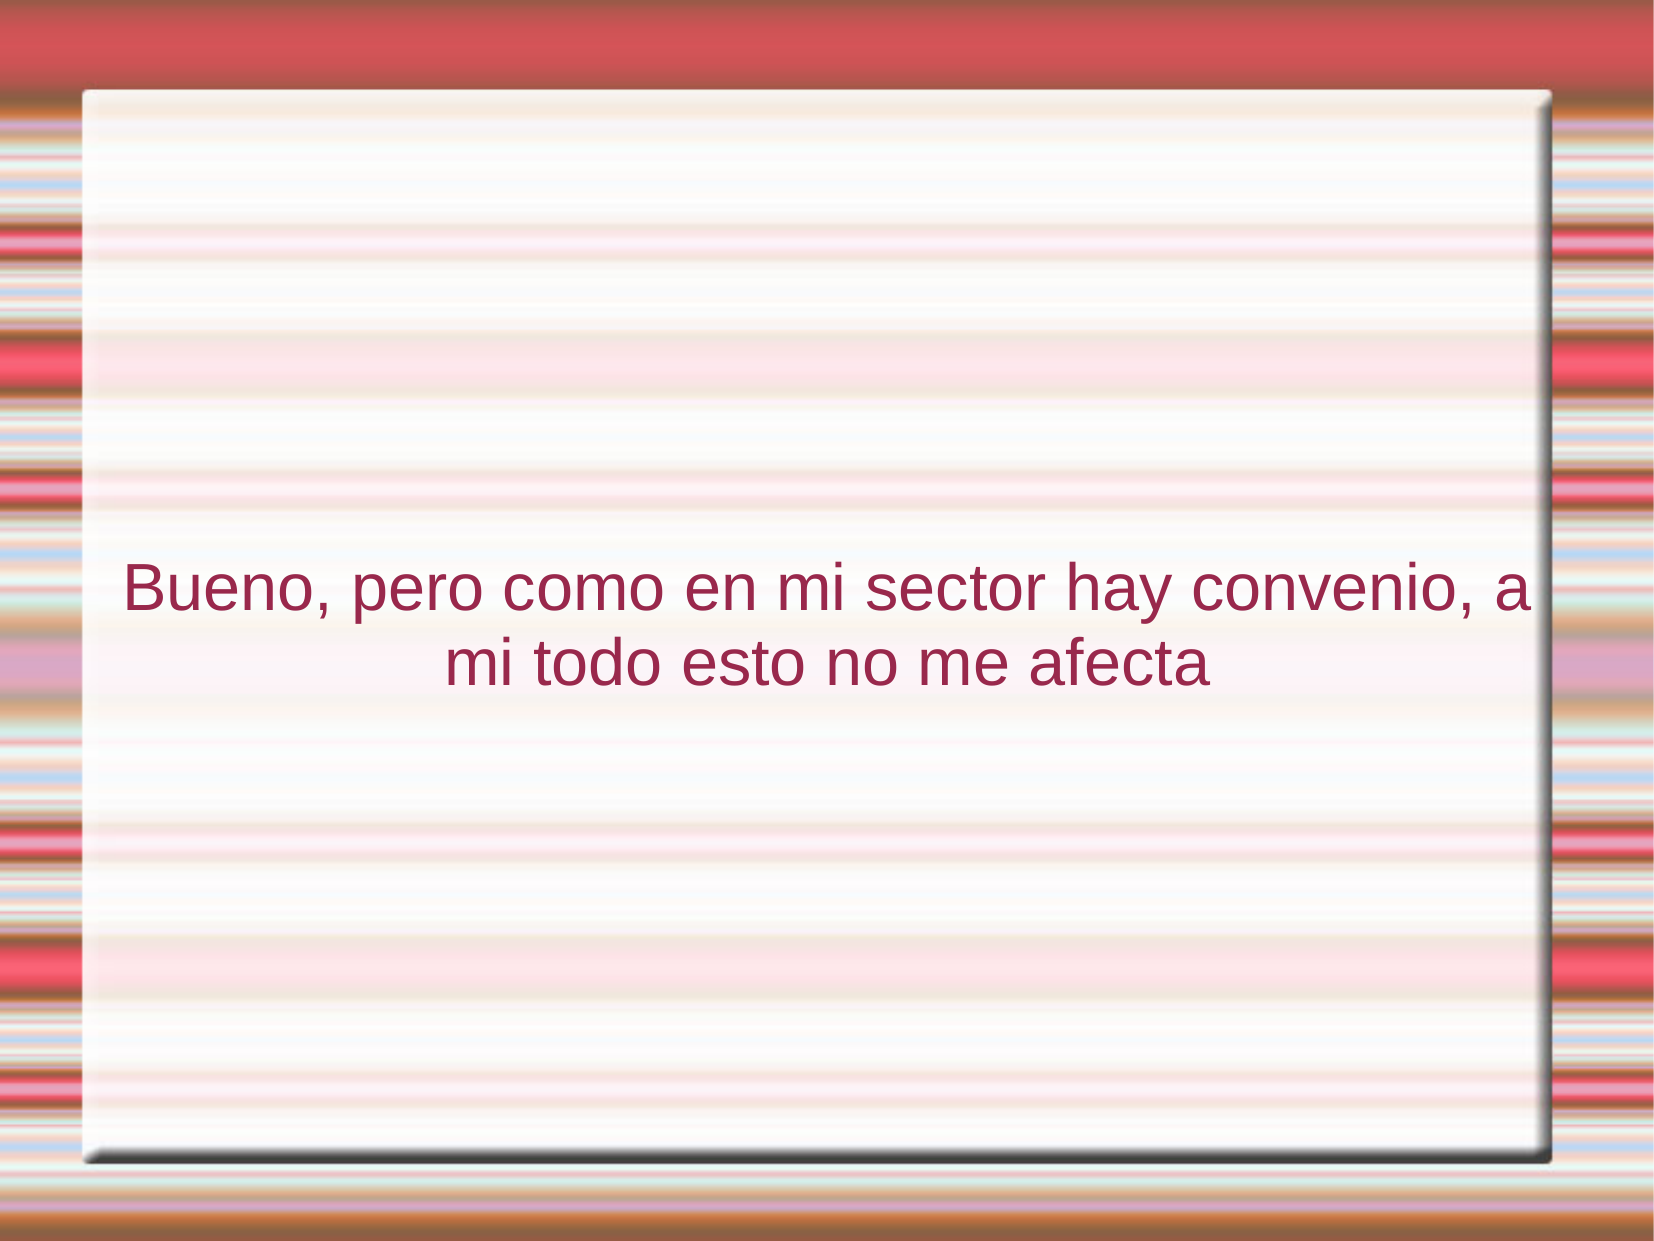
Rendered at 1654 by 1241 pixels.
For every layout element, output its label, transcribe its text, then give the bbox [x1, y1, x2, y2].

picture [0, 0, 1654, 1241]
text_box Bueno, pero como en mi sector hay convenio, a mi todo esto no me afecta [121, 114, 1534, 1133]
